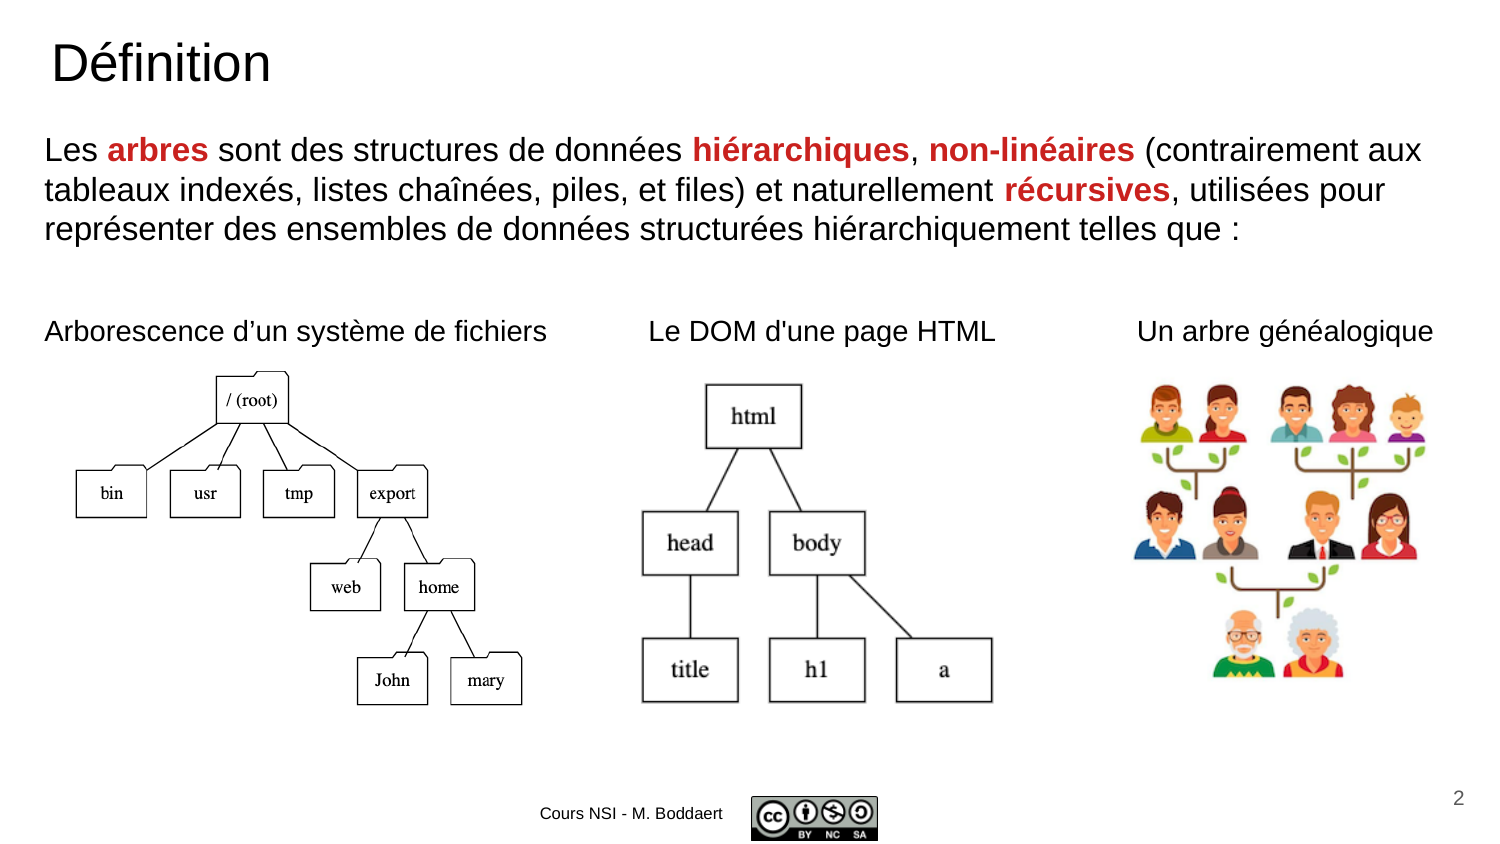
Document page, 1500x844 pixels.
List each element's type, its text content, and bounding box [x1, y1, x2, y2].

picture [636, 378, 999, 709]
text_box Un arbre généalogique [1122, 307, 1448, 356]
picture [1098, 344, 1463, 709]
text_box Les arbres sont des structures de données hiérarchiques, non-linéaires (contrairement aux tableaux indexés, listes chaînées, piles, et files) et naturellement récursives, utilisées pour représenter des ensembles de données structurées hiérarchiquement telles que : [29, 120, 1477, 207]
text_box Le DOM d'une page HTML [633, 307, 991, 357]
slide_number <numéro> [1389, 764, 1480, 830]
text_box Arborescence d’un système de fichiers [29, 307, 565, 356]
picture [751, 796, 878, 841]
picture [71, 371, 526, 709]
title Définition [51, 13, 1449, 108]
